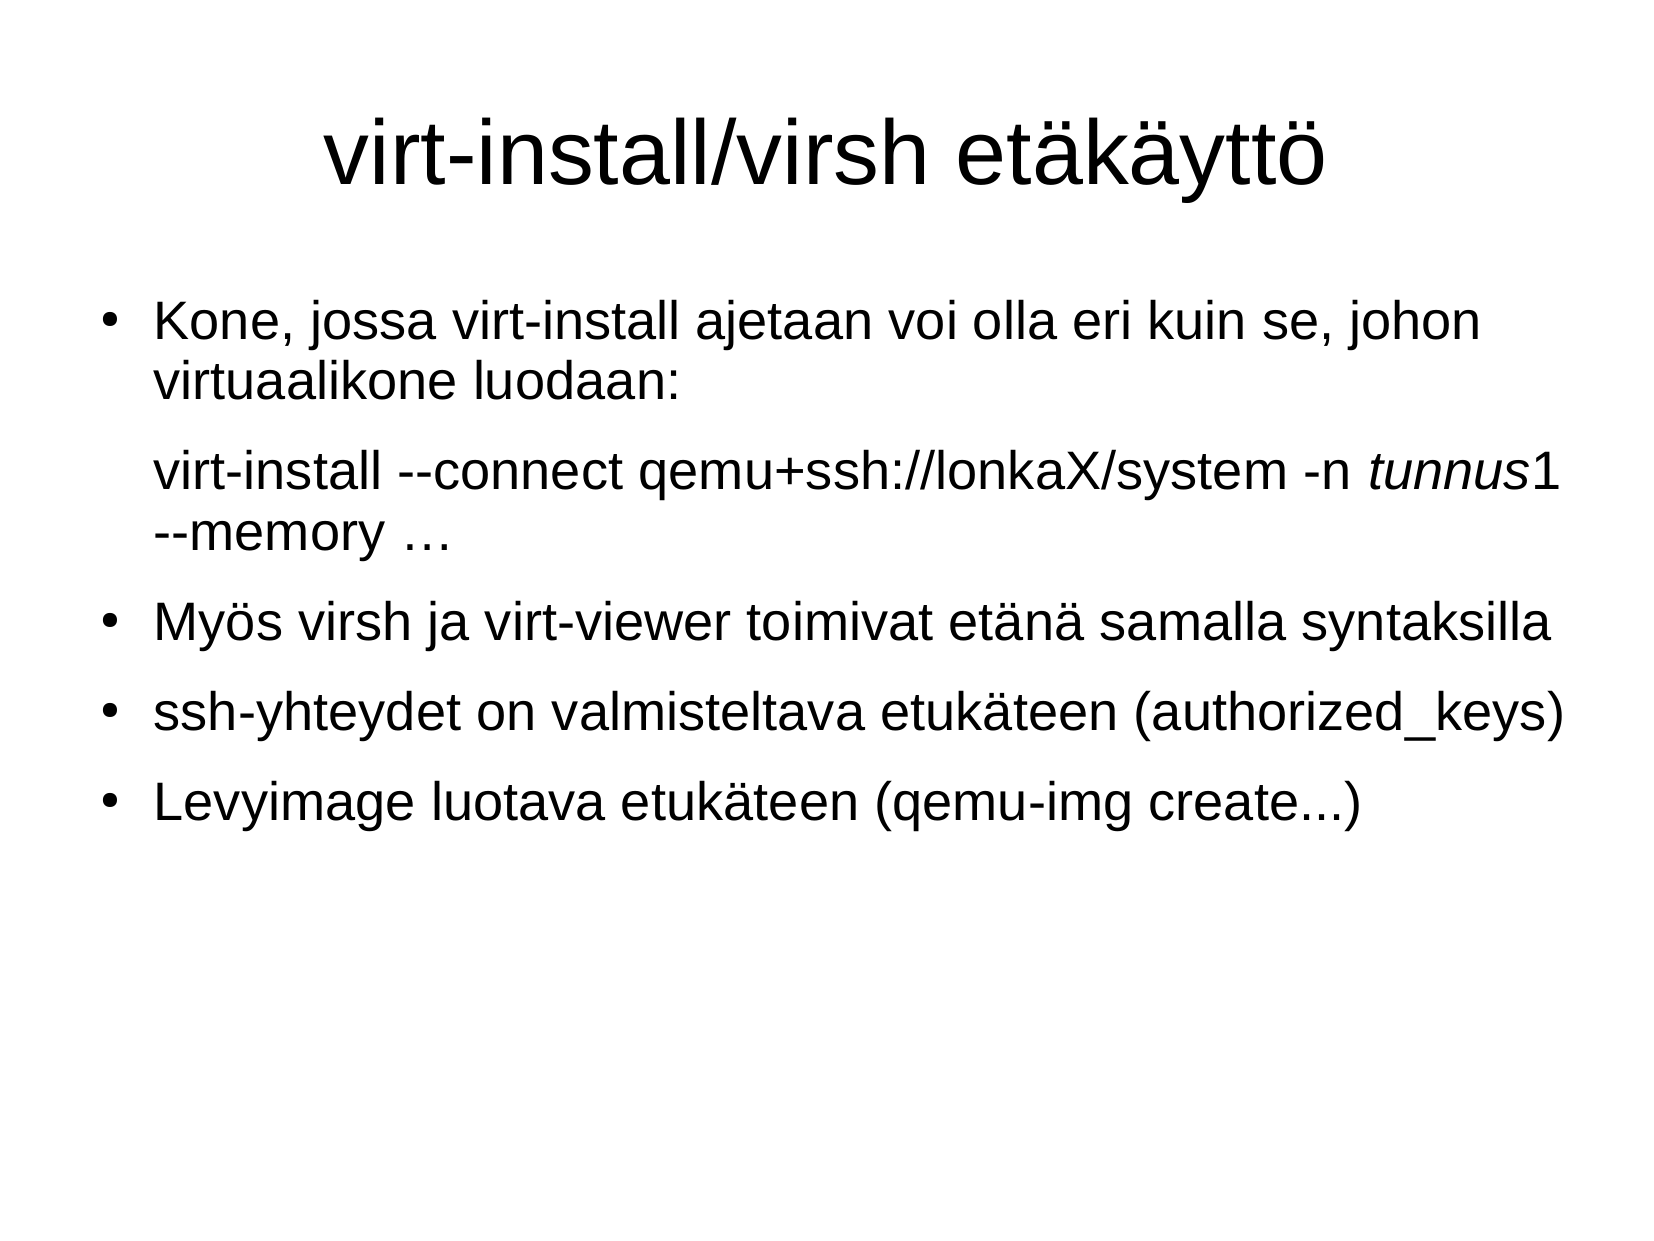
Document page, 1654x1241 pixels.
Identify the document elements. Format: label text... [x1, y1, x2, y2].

list Kone, jossa virt-install ajetaan voi olla eri kuin se, johon virtuaalikone luodaan: virt-install --connect qemu+ssh://lonkaX/system -n tunnus1 --memory … Myös virsh ja virt-viewer toimivat etänä samalla syntaksilla ssh-yhteydet on valmisteltava etukäteen (authorized_keys) Levyimage luotava etukäteen (qemu-img create...) [82, 290, 1571, 1010]
title virt-install/virsh etäkäyttö [82, 49, 1571, 257]
